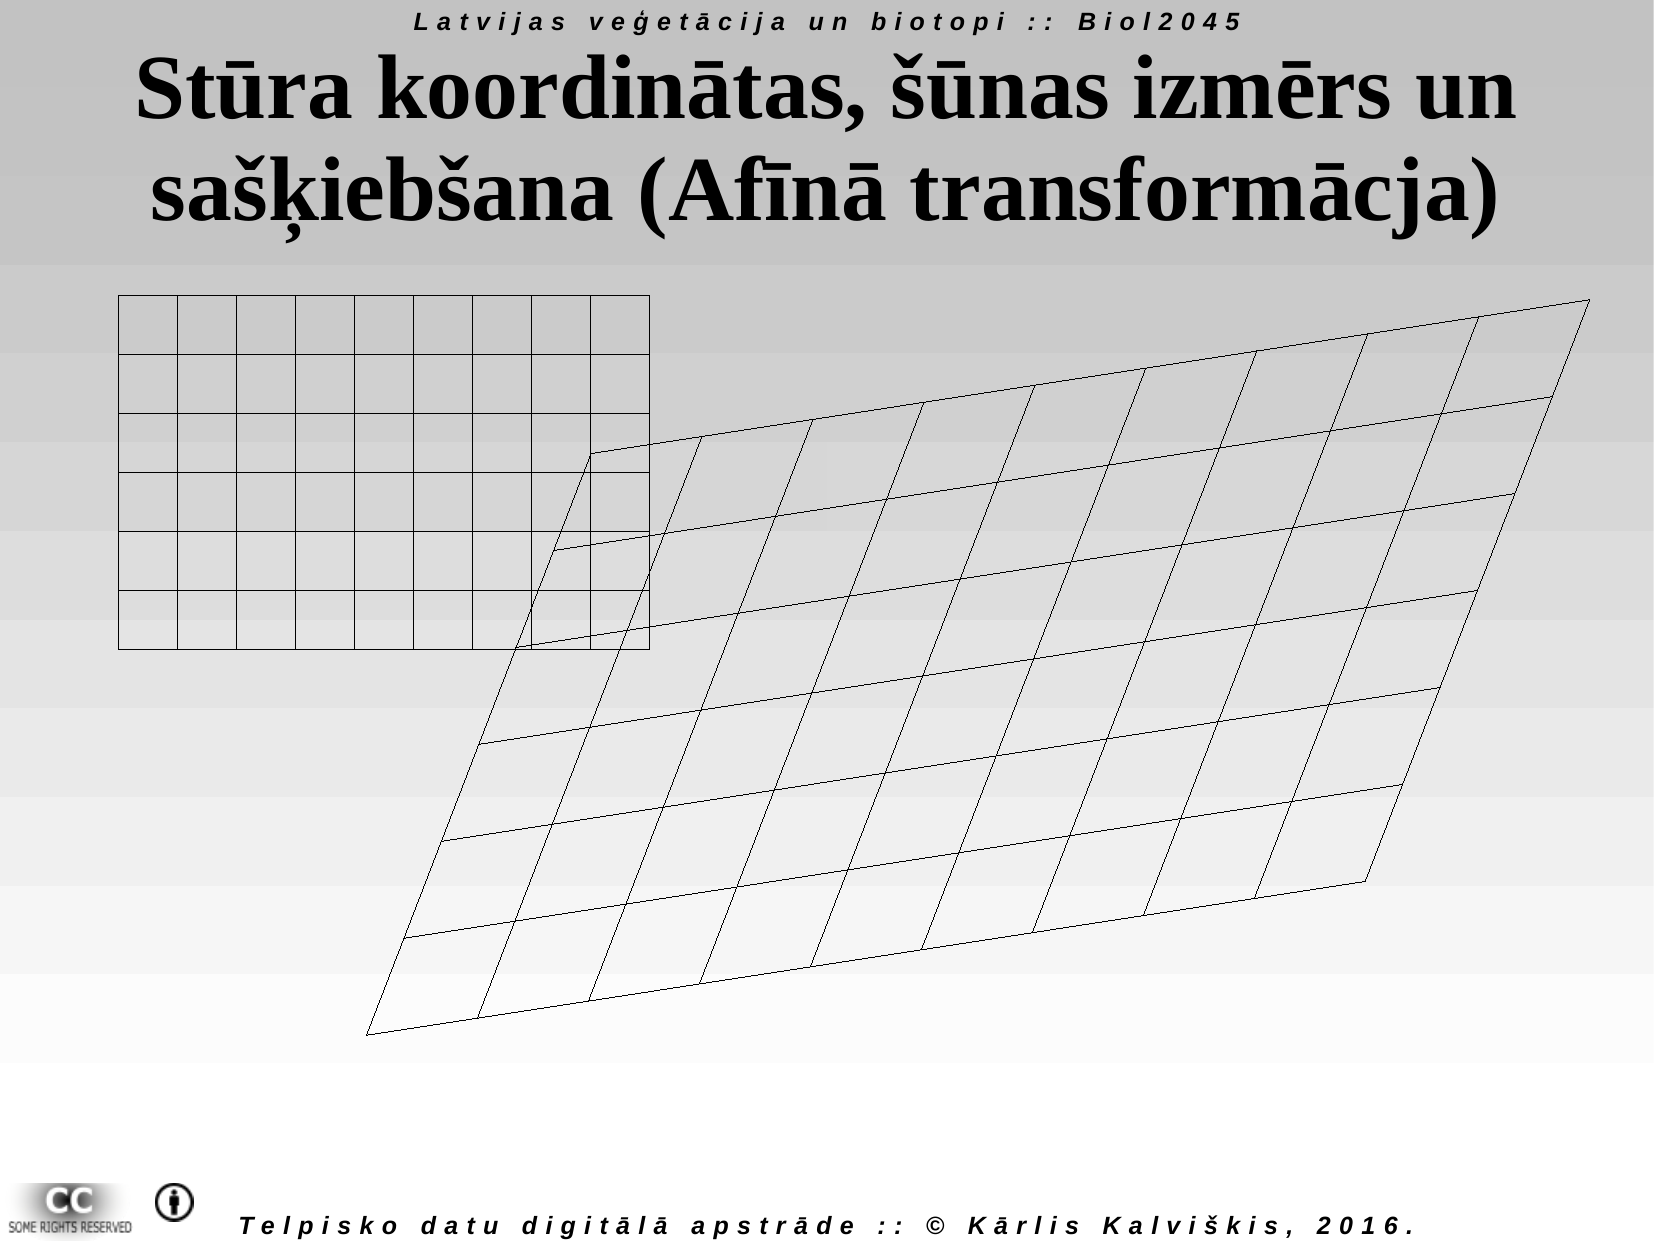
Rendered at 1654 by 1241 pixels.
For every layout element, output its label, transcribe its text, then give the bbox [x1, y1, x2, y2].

title Stūra koordinātas, šūnas izmērs un sašķiebšana (Afīnā transformācja) [29, 36, 1625, 241]
picture [0, 0, 1654, 1241]
